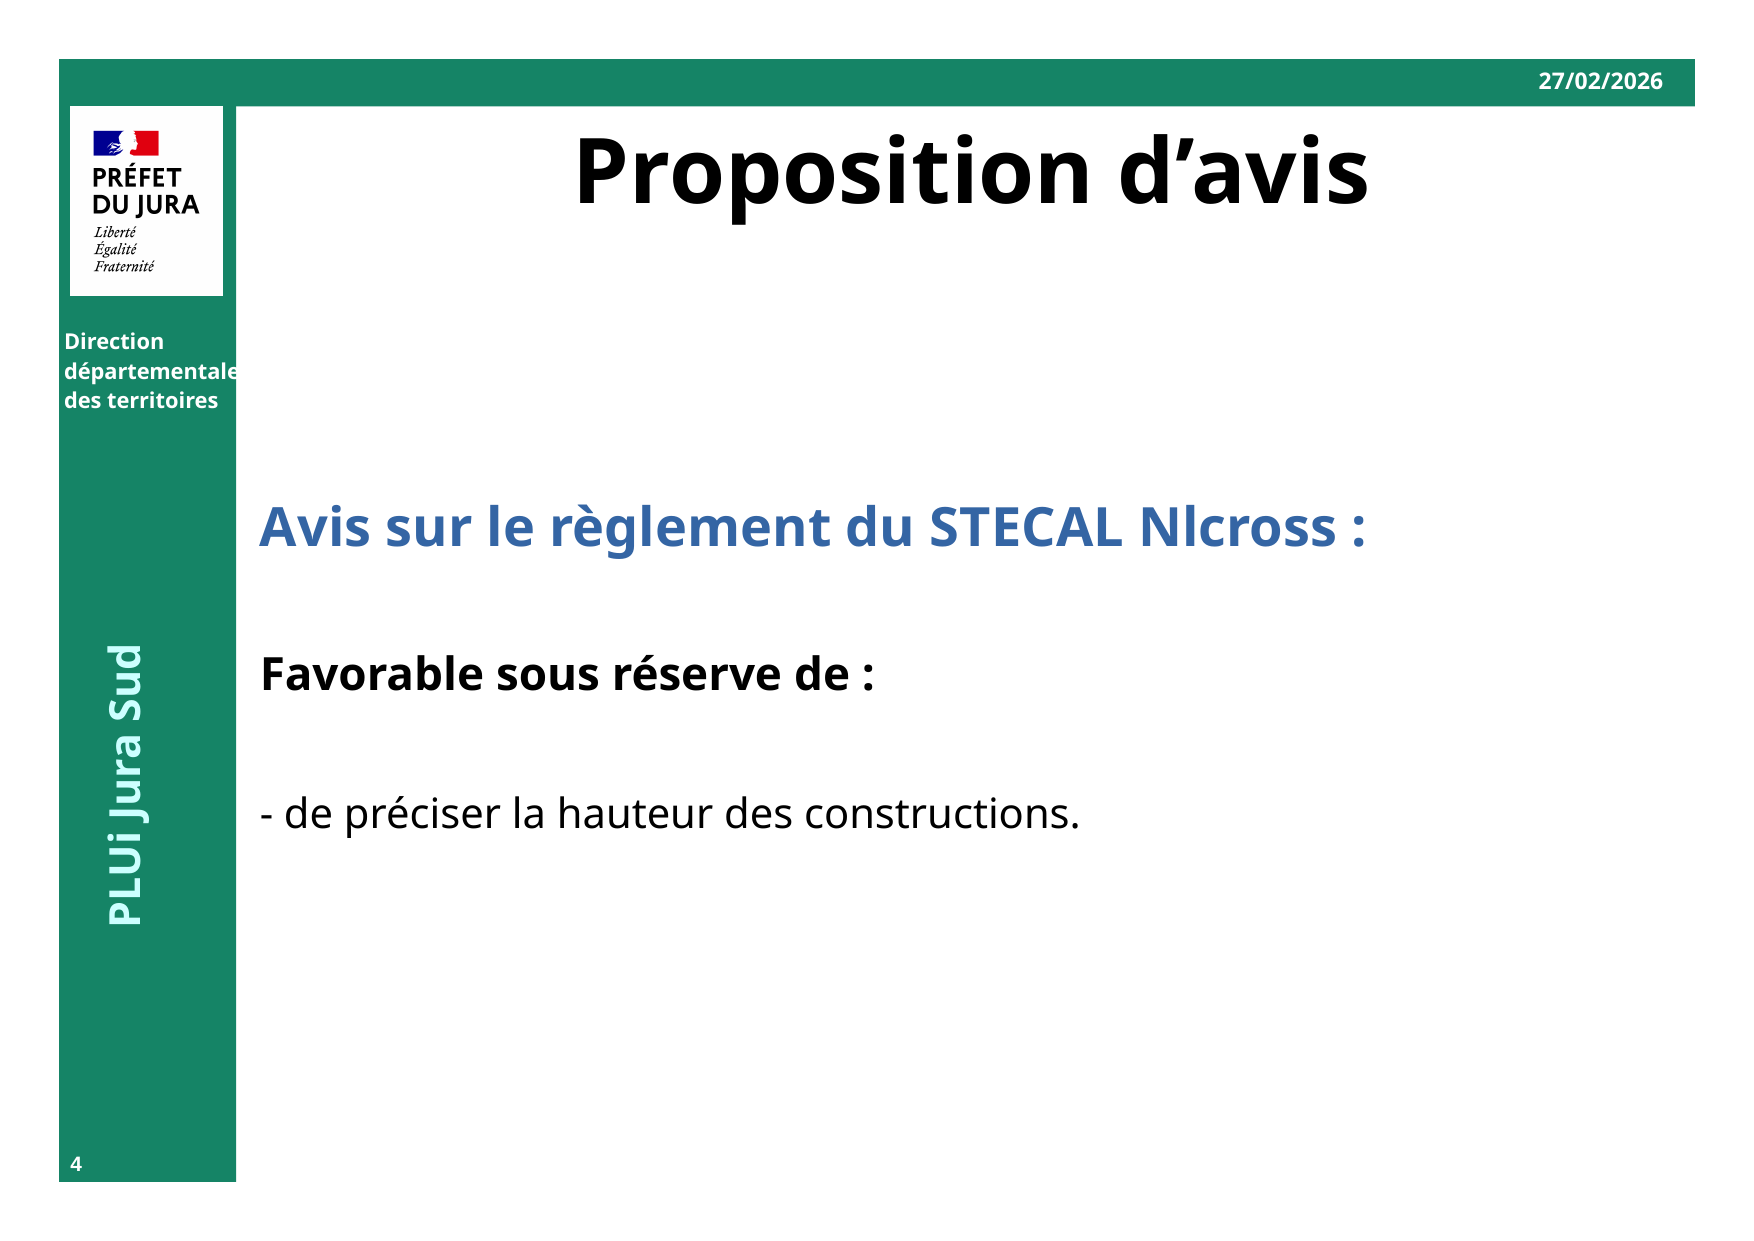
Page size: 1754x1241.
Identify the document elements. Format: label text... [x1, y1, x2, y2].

title Avis sur le règlement du STECAL Nlcross : Favorable sous réserve de : - de préciser la hauteur des constructions. [259, 366, 1689, 1087]
picture [70, 106, 223, 296]
title Proposition d’avis [271, 94, 1672, 242]
